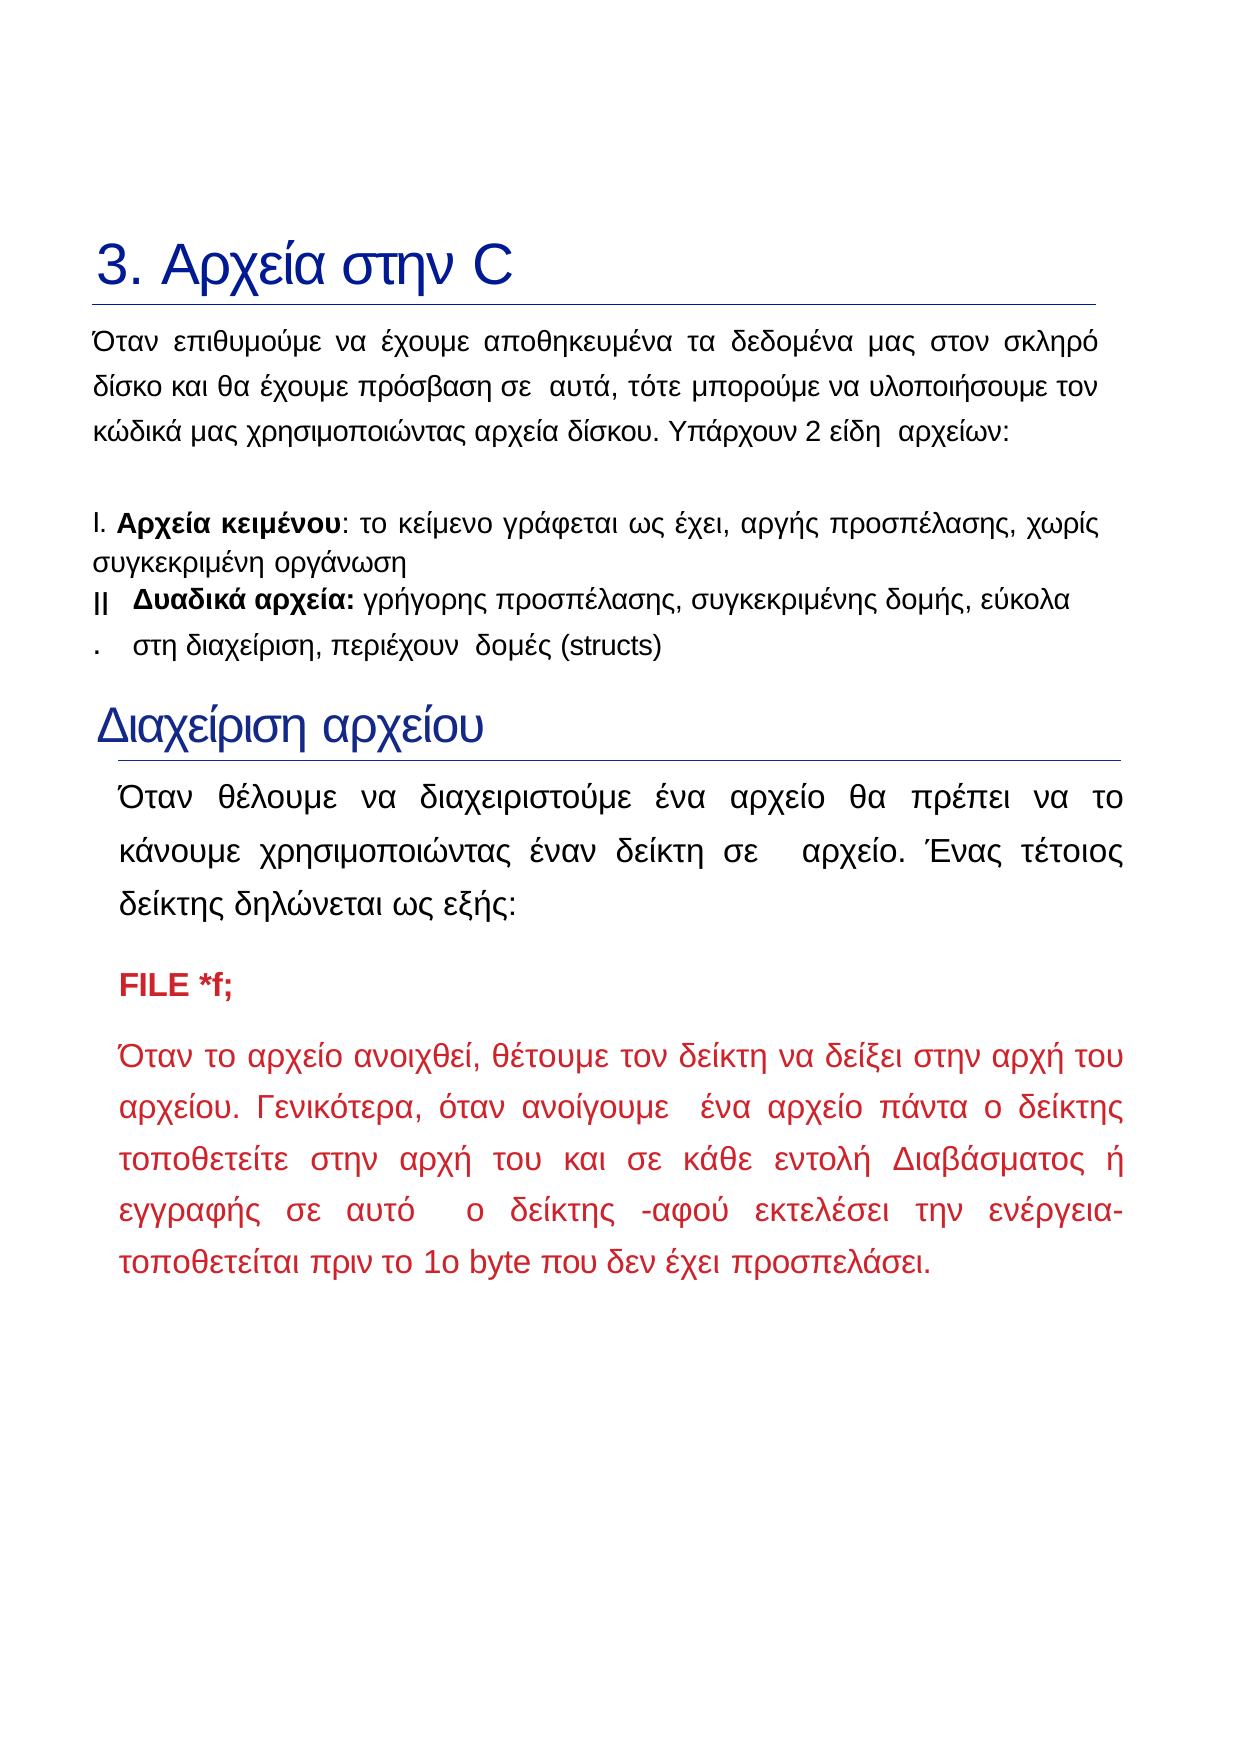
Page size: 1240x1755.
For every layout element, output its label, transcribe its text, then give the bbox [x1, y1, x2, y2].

text_box Δυαδικά αρχεία: γρήγορης προσπέλασης, συγκεκριμένης δομής, εύκολα στη διαχείριση, περιέχουν δομές (structs) [130, 566, 1098, 662]
text_box 3. Αρχεία στην C [94, 224, 840, 297]
text_box Όταν επιθυμούμε να έχουμε αποθηκευμένα τα δεδομένα μας στον σκληρό δίσκο και θα έχουμε πρόσβαση σε αυτά, τότε μπορούμε να υλοποιήσουμε τον κώδικά μας χρησιμοποιώντας αρχεία δίσκου. Υπάρχουν 2 είδη αρχείων: I. Αρχεία κειμένου: το κείμενο γράφεται ως έχει, αργής προσπέλασης, χωρίς συγκεκριμένη οργάνωση [90, 311, 1099, 579]
text_box Διαχείριση αρχείου [94, 690, 535, 753]
text_box Όταν θέλουμε να διαχειριστούμε ένα αρχείο θα πρέπει να το κάνουμε χρησιμοποιώντας έναν δείκτη σε αρχείο. Ένας τέτοιος δείκτης δηλώνεται ως εξής: FILE *f; Όταν το αρχείο ανοιχθεί, θέτουμε τον δείκτη να δείξει στην αρχή του αρχείου. Γενικότερα, όταν ανοίγουμε ένα αρχείο πάντα ο δείκτης τοποθετείτε στην αρχή του και σε κάθε εντολή Διαβάσματος ή εγγραφής σε αυτό ο δείκτης -αφού εκτελέσει την ενέργεια- τοποθετείται πριν το 1ο byte που δεν έχει προσπελάσει. [116, 760, 1125, 1280]
text_box II. [90, 579, 110, 662]
